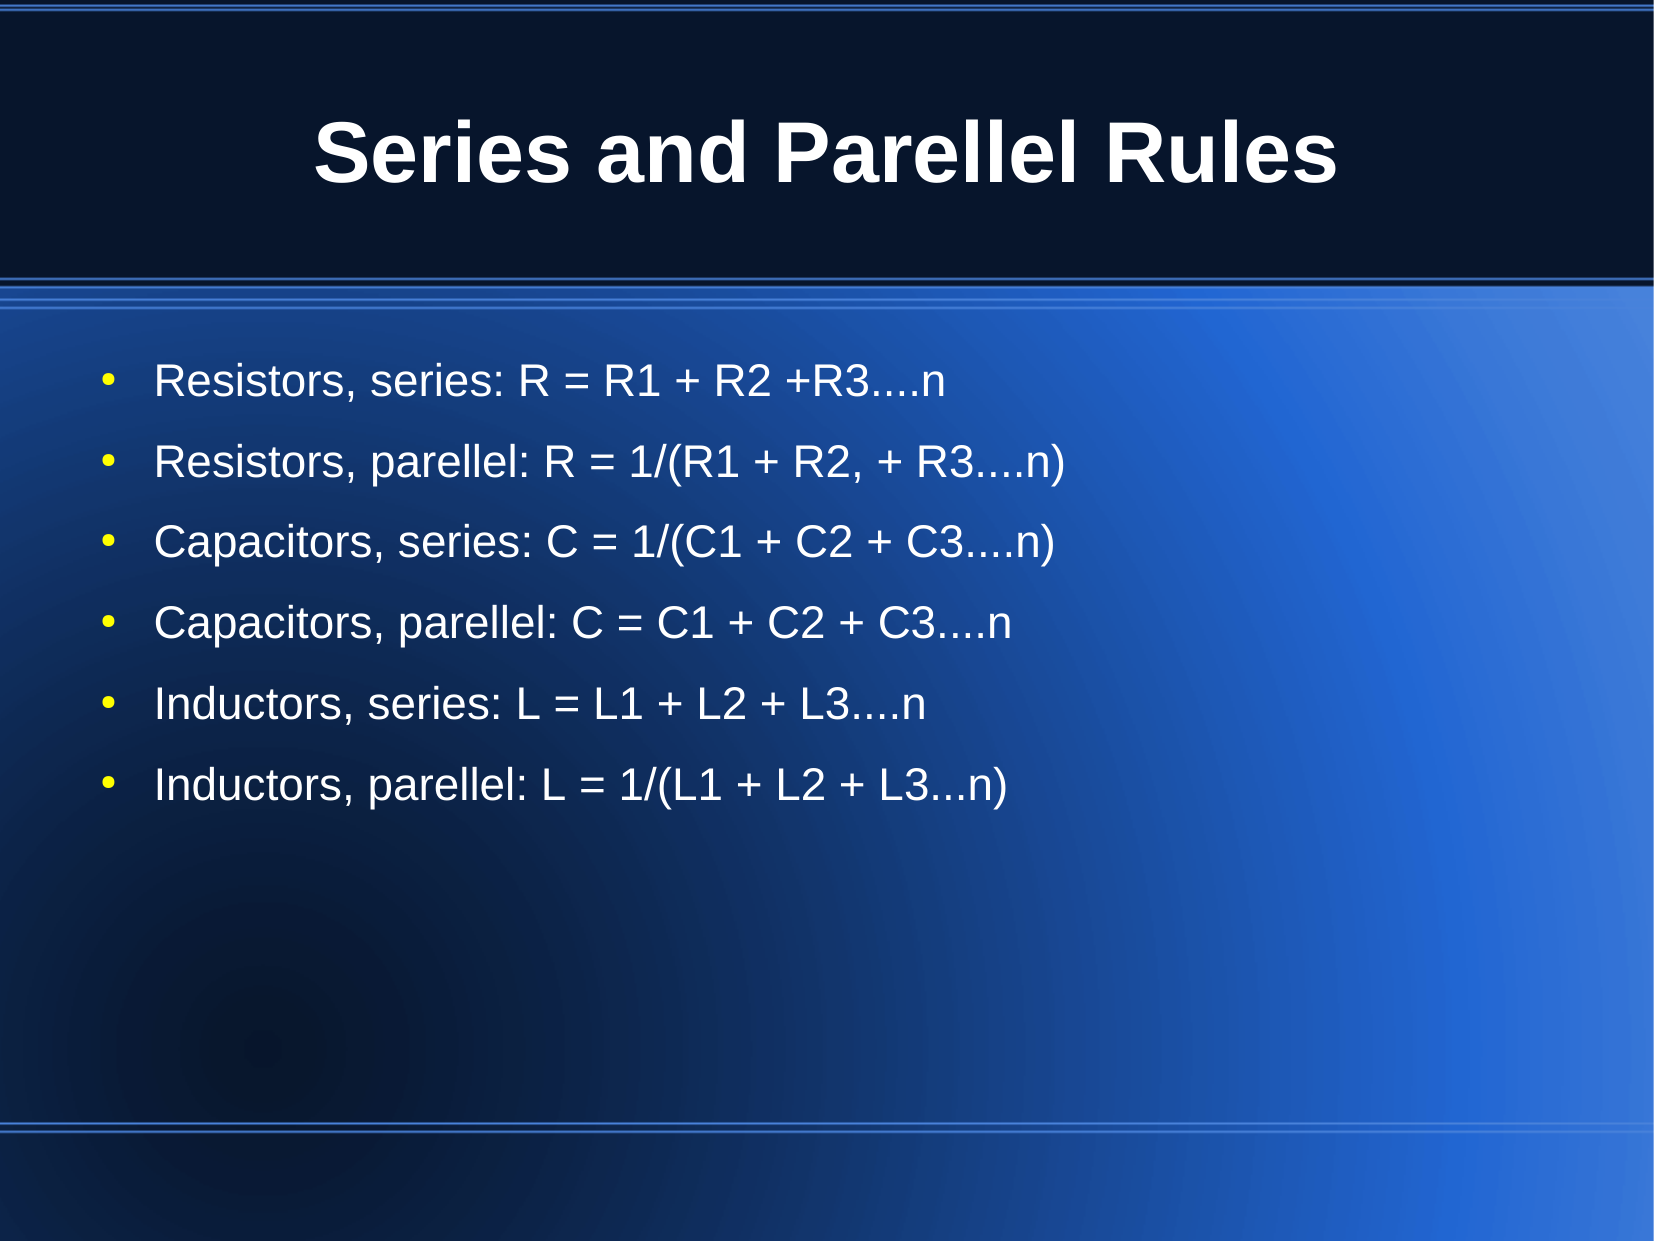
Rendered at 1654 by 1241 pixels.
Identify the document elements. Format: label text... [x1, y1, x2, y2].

picture [0, 0, 1654, 1241]
title Series and Parellel Rules [82, 49, 1571, 257]
list Resistors, series: R = R1 + R2 +R3....n Resistors, parellel: R = 1/(R1 + R2, + R3....n) Capacitors, series: C = 1/(C1 + C2 + C3....n) Capacitors, parellel: C = C1 + C2 + C3....n Inductors, series: L = L1 + L2 + L3....n Inductors, parellel: L = 1/(L1 + L2 + L3...n) [82, 355, 1571, 1058]
